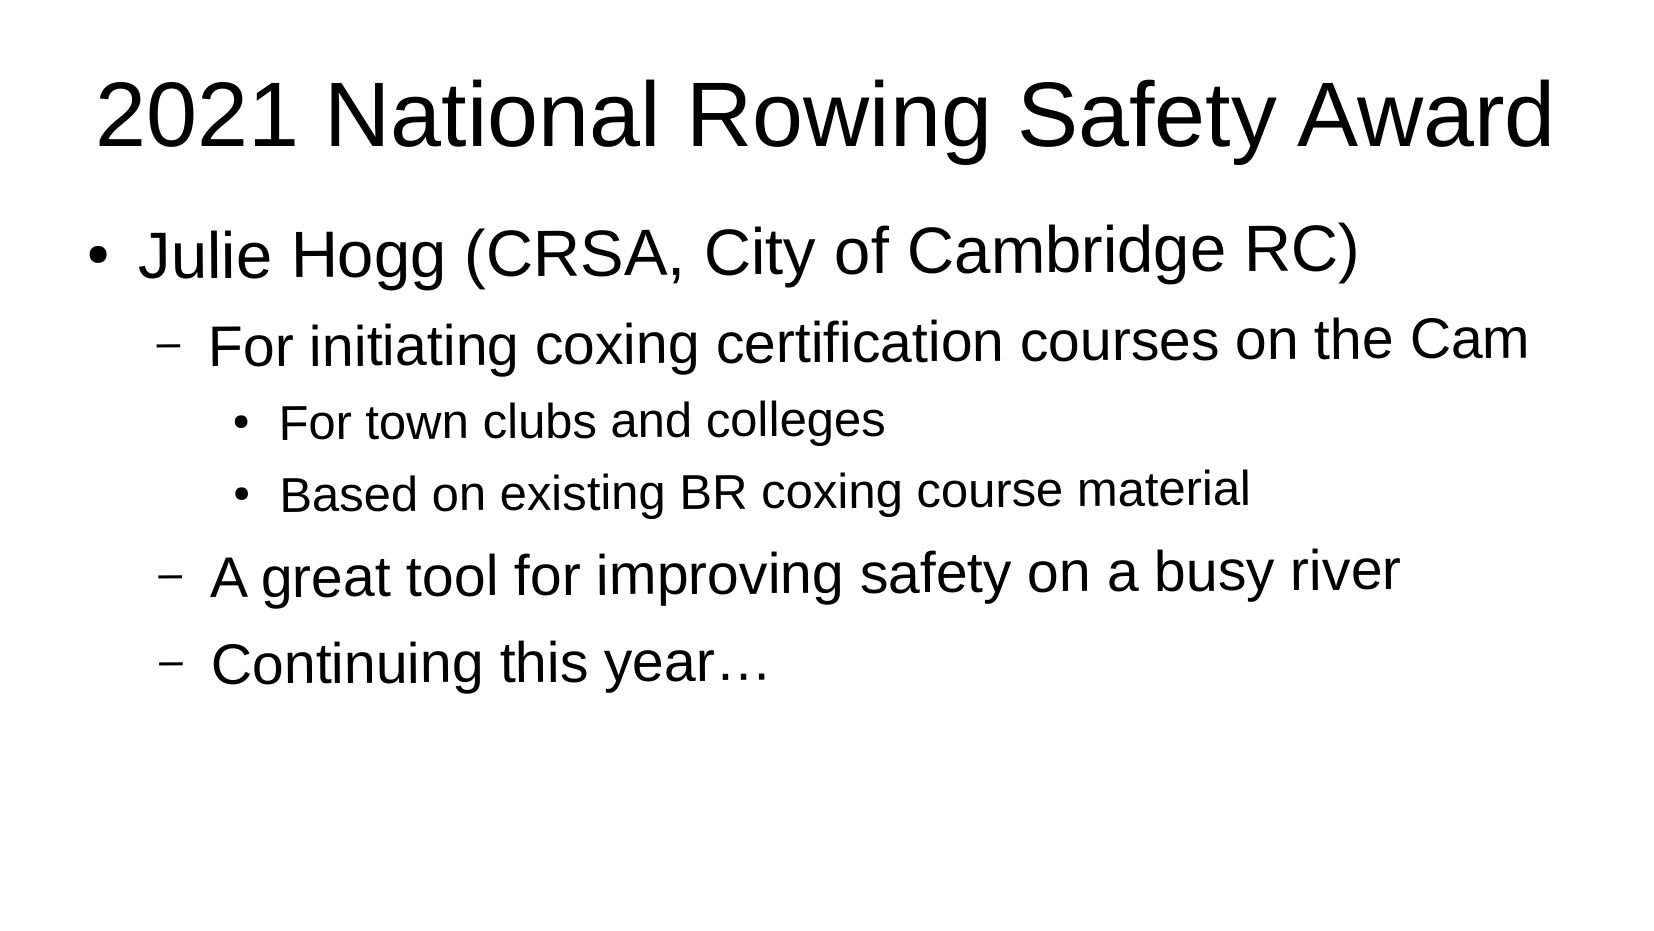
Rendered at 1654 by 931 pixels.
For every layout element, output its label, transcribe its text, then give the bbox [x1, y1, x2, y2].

list Julie Hogg (CRSA, City of Cambridge RC) For initiating coxing certification courses on the Cam For town clubs and colleges Based on existing BR coxing course material A great tool for improving safety on a busy river Continuing this year… [68, 209, 1538, 760]
title 2021 National Rowing Safety Award [82, 37, 1571, 193]
